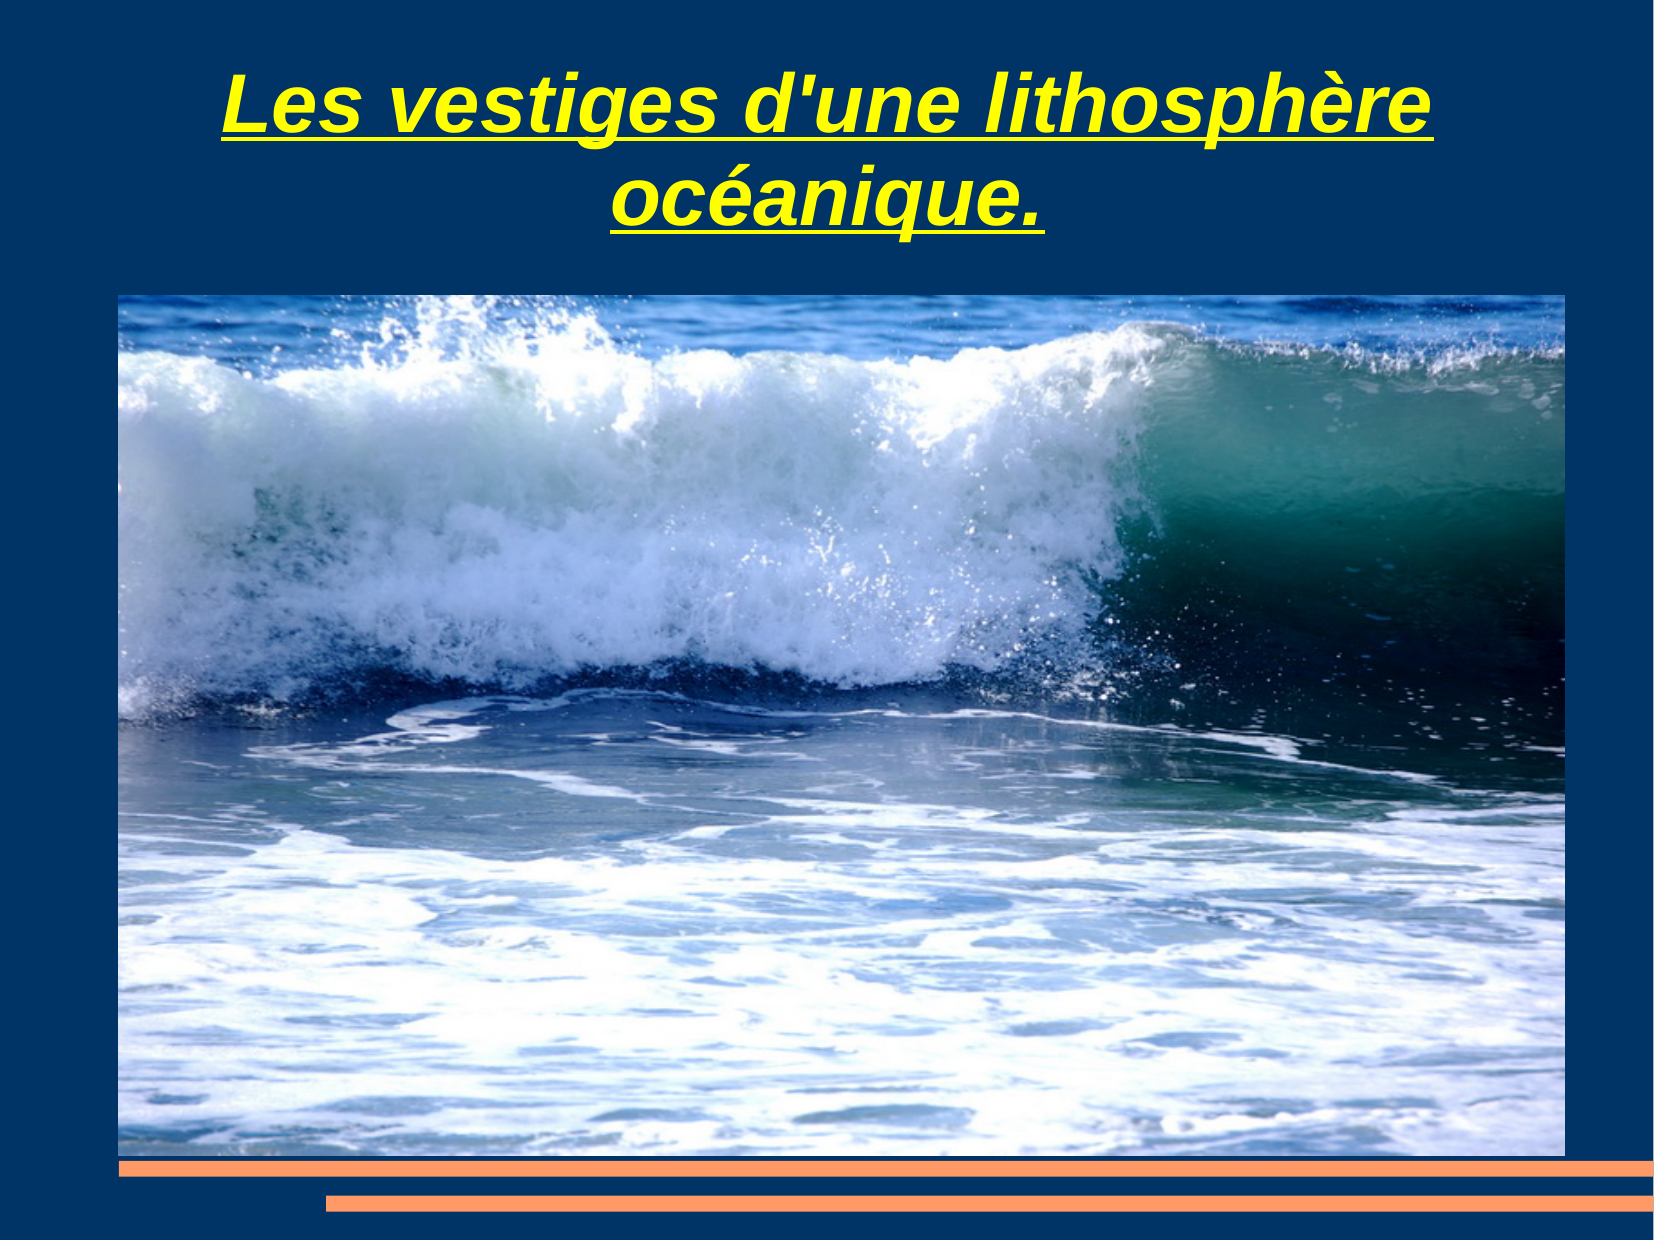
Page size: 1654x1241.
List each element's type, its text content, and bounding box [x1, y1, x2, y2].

title Les vestiges d'une lithosphère océanique. [121, 46, 1534, 254]
picture [118, 295, 1565, 1157]
